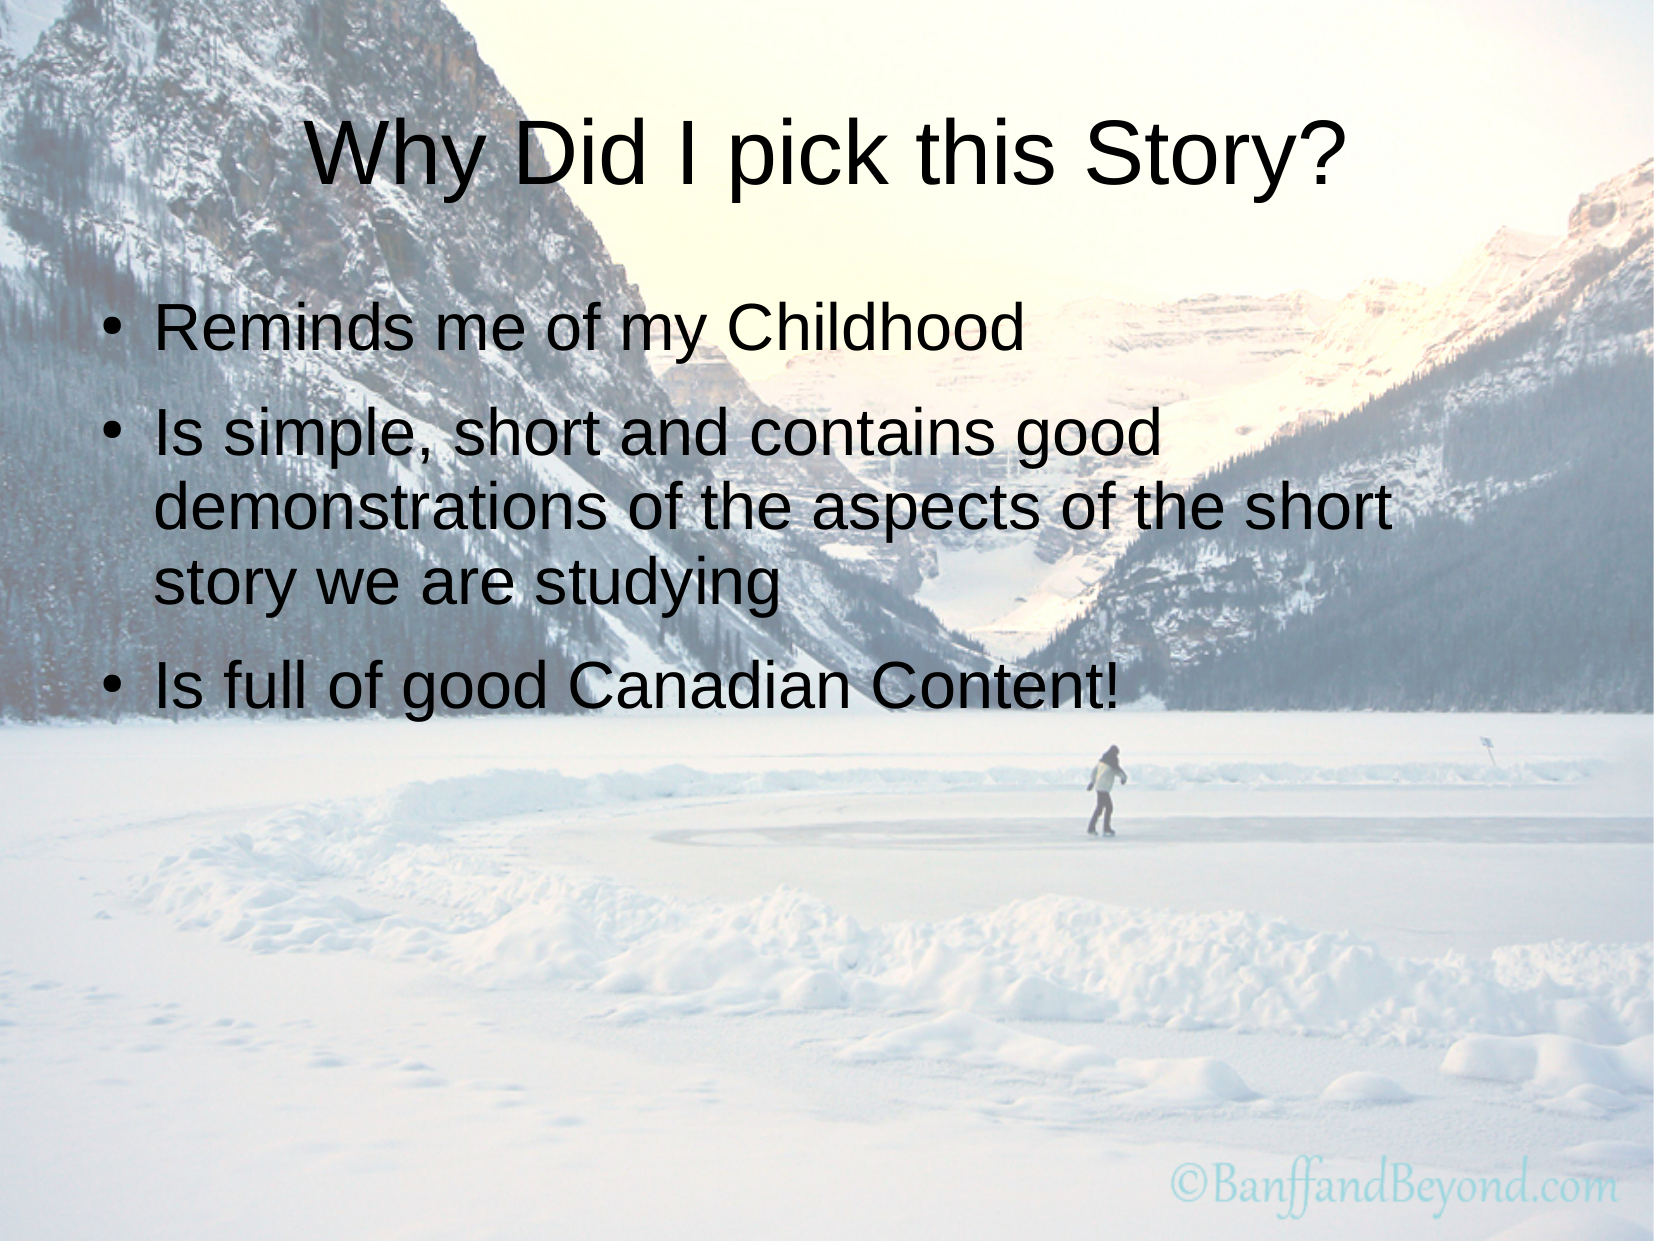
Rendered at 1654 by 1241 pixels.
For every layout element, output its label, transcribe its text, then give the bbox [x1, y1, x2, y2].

picture [0, 0, 1654, 1241]
list Reminds me of my Childhood Is simple, short and contains good demonstrations of the aspects of the short story we are studying Is full of good Canadian Content! [82, 290, 1538, 1010]
title Why Did I pick this Story? [82, 49, 1571, 257]
